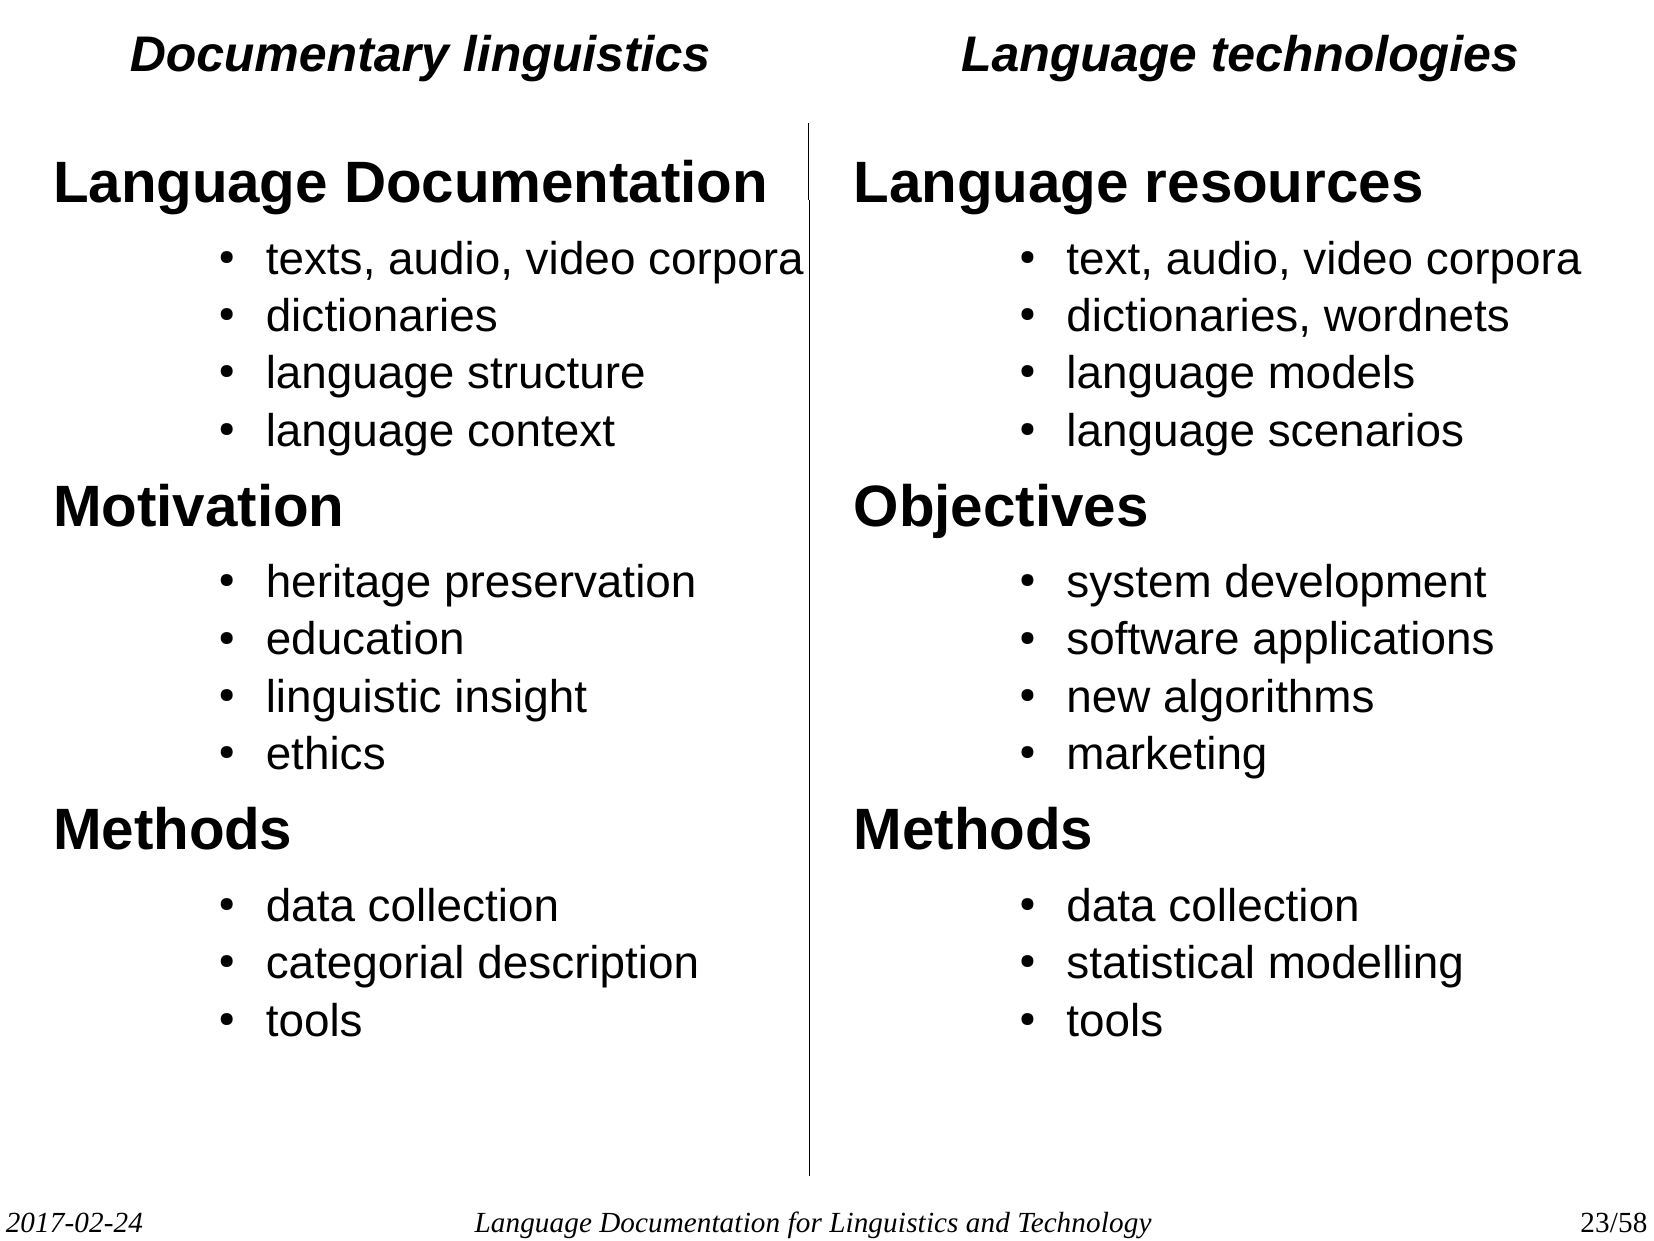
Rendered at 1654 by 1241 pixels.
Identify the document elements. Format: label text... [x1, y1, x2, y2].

list Language Documentation texts, audio, video corpora dictionaries language structure language context Motivation heritage preservation education linguistic insight ethics Methods data collection categorial description tools [53, 150, 853, 1141]
list Language resources text, audio, video corpora dictionaries, wordnets language models language scenarios Objectives system development software applications new algorithms marketing Methods data collection statistical modelling tools [853, 150, 1654, 1141]
title Documentary linguistics Language technologies [0, 2, 1654, 106]
